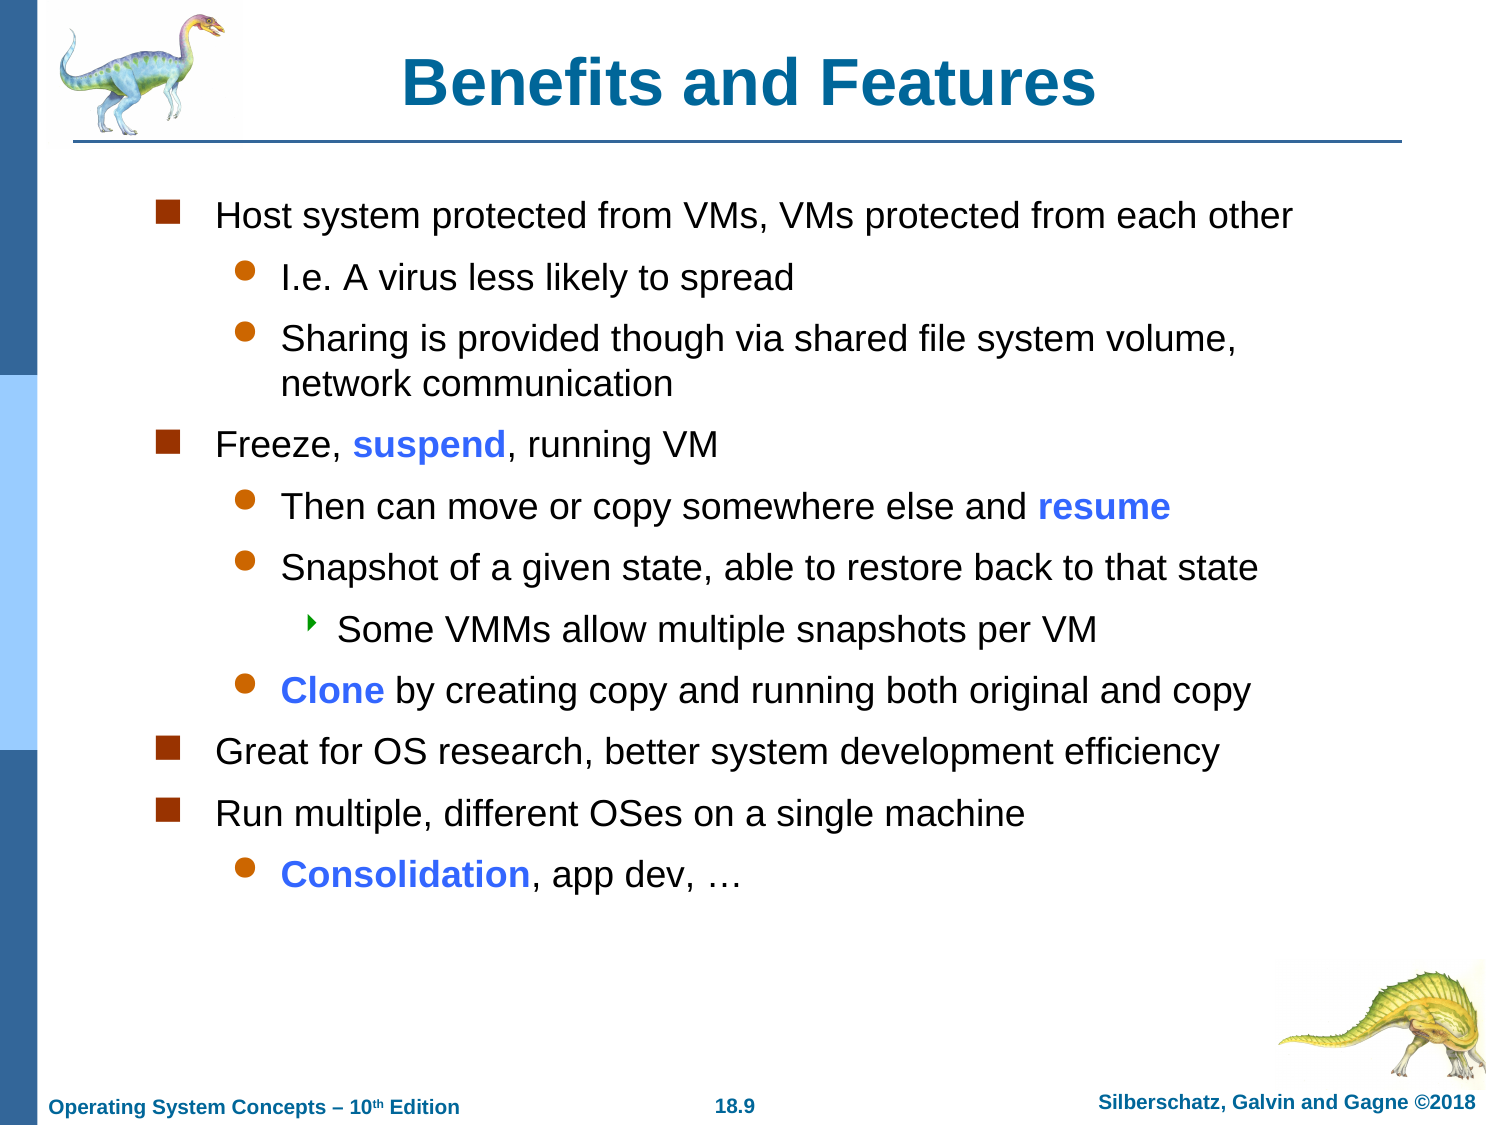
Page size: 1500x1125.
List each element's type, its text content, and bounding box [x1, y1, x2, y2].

picture [46, 0, 243, 149]
picture [1415, 1094, 1423, 1099]
picture [1275, 959, 1486, 1090]
title Benefits and Features [75, 31, 1426, 127]
list Host system protected from VMs, VMs protected from each other I.e. A virus less likely to spread Sharing is provided though via shared file system volume, network communication Freeze, suspend, running VM Then can move or copy somewhere else and resume Snapshot of a given state, able to restore back to that state Some VMMs allow multiple snapshots per VM Clone by creating copy and running both original and copy Great for OS research, better system development efficiency Run multiple, different OSes on a single machine Consolidation, app dev, … [143, 183, 1360, 928]
